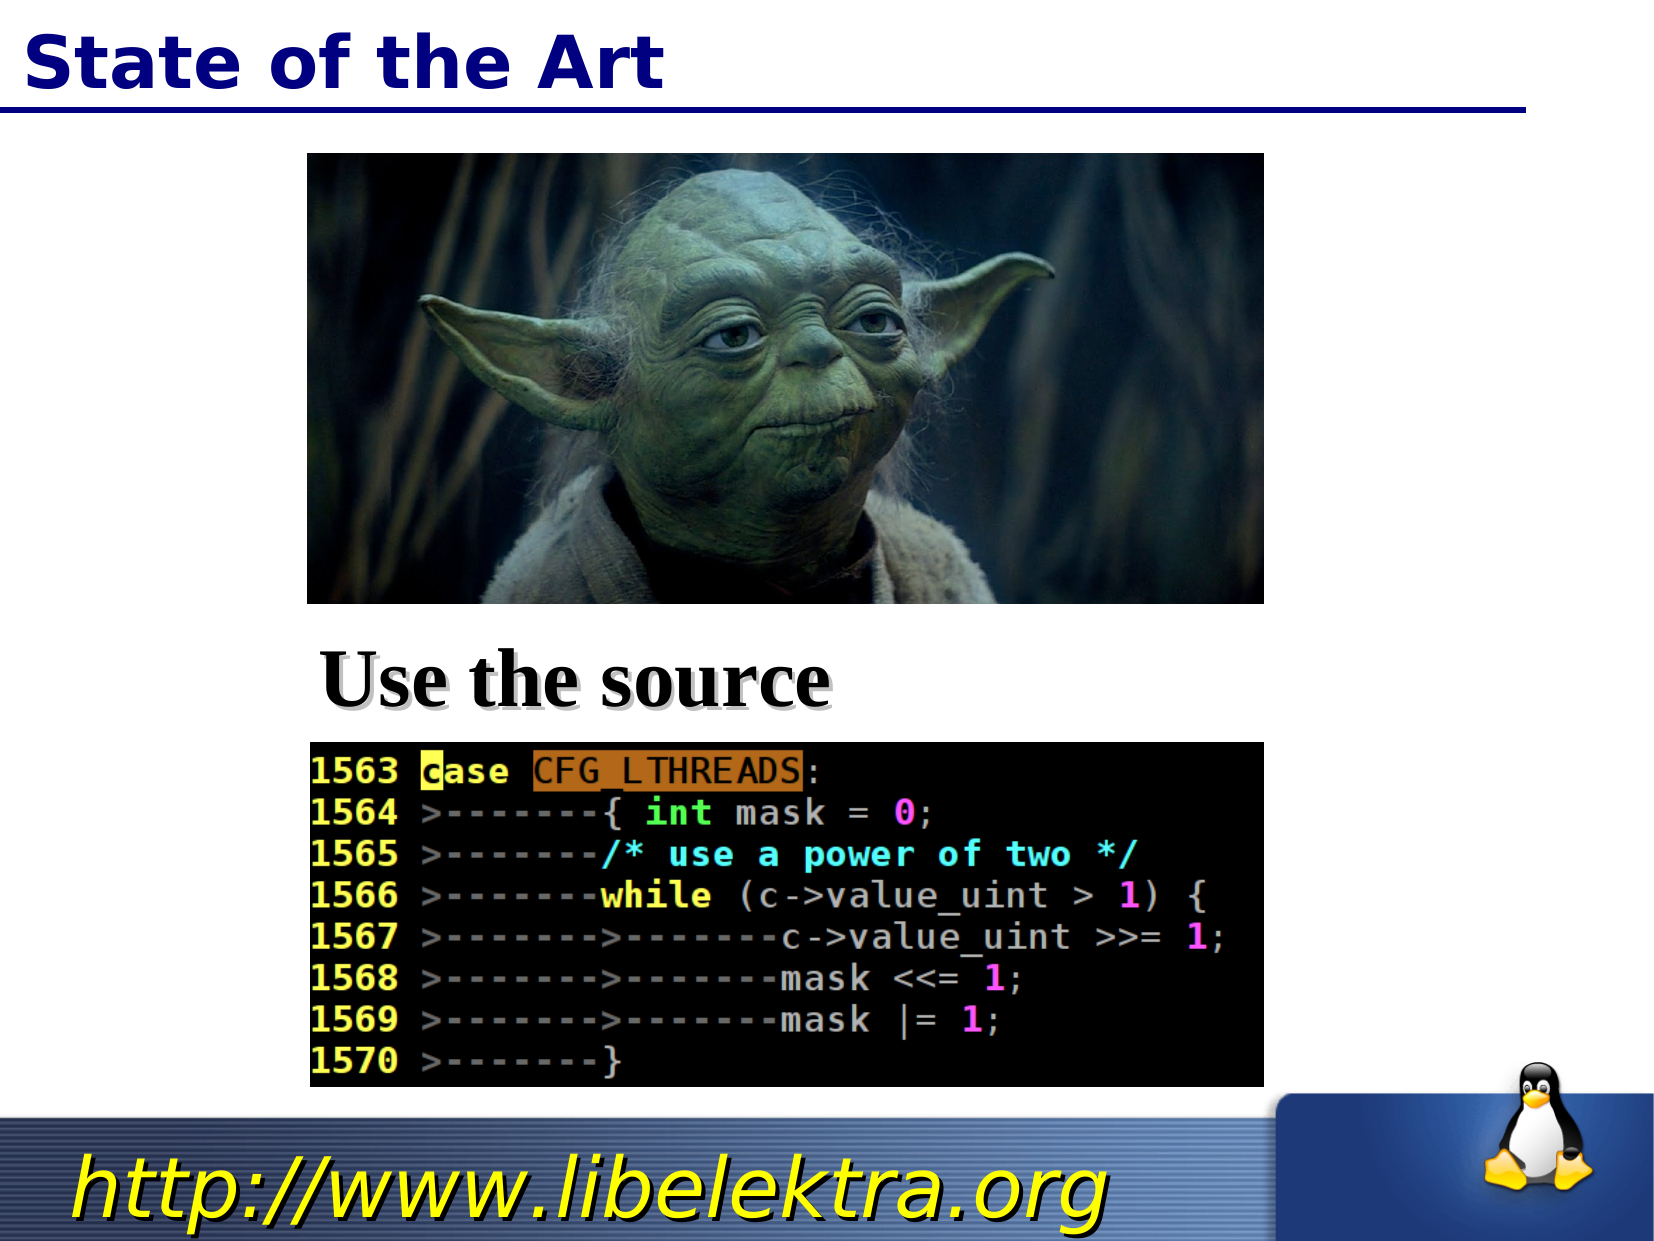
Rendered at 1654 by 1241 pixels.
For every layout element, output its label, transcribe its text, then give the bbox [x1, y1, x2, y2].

text_box State of the Art [22, 14, 1611, 111]
picture [0, 742, 1654, 1241]
picture [307, 153, 1264, 604]
text_box Use the source [318, 625, 1151, 719]
